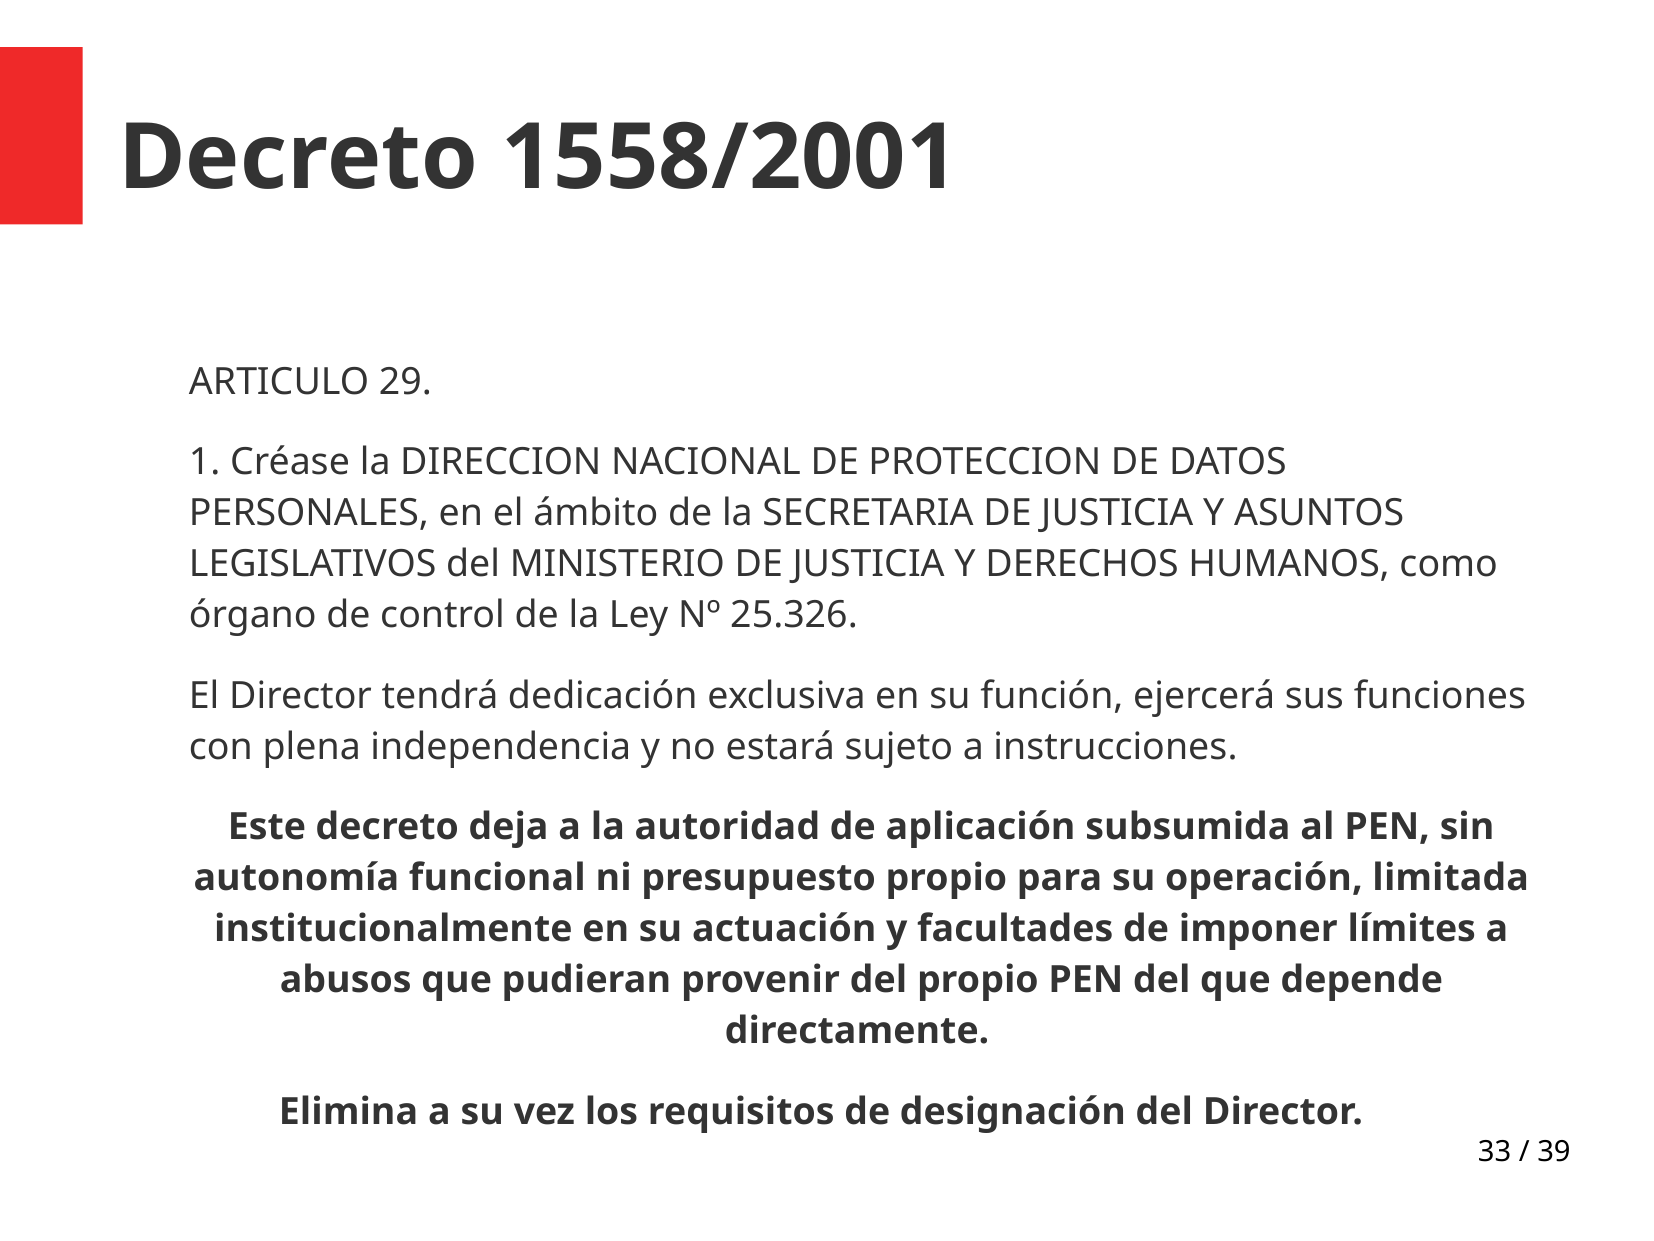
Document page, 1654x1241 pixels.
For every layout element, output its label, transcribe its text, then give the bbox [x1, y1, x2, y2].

list ARTICULO 29. 1. Créase la DIRECCION NACIONAL DE PROTECCION DE DATOS PERSONALES, en el ámbito de la SECRETARIA DE JUSTICIA Y ASUNTOS LEGISLATIVOS del MINISTERIO DE JUSTICIA Y DERECHOS HUMANOS, como órgano de control de la Ley Nº 25.326. El Director tendrá dedicación exclusiva en su función, ejercerá sus funciones con plena independencia y no estará sujeto a instrucciones. Este decreto deja a la autoridad de aplicación subsumida al PEN, sin autonomía funcional ni presupuesto propio para su operación, limitada institucionalmente en su actuación y facultades de imponer límites a abusos que pudieran provenir del propio PEN del que depende directamente. Elimina a su vez los requisitos de designación del Director. [118, 354, 1536, 1074]
title Decreto 1558/2001 [118, 49, 1571, 257]
